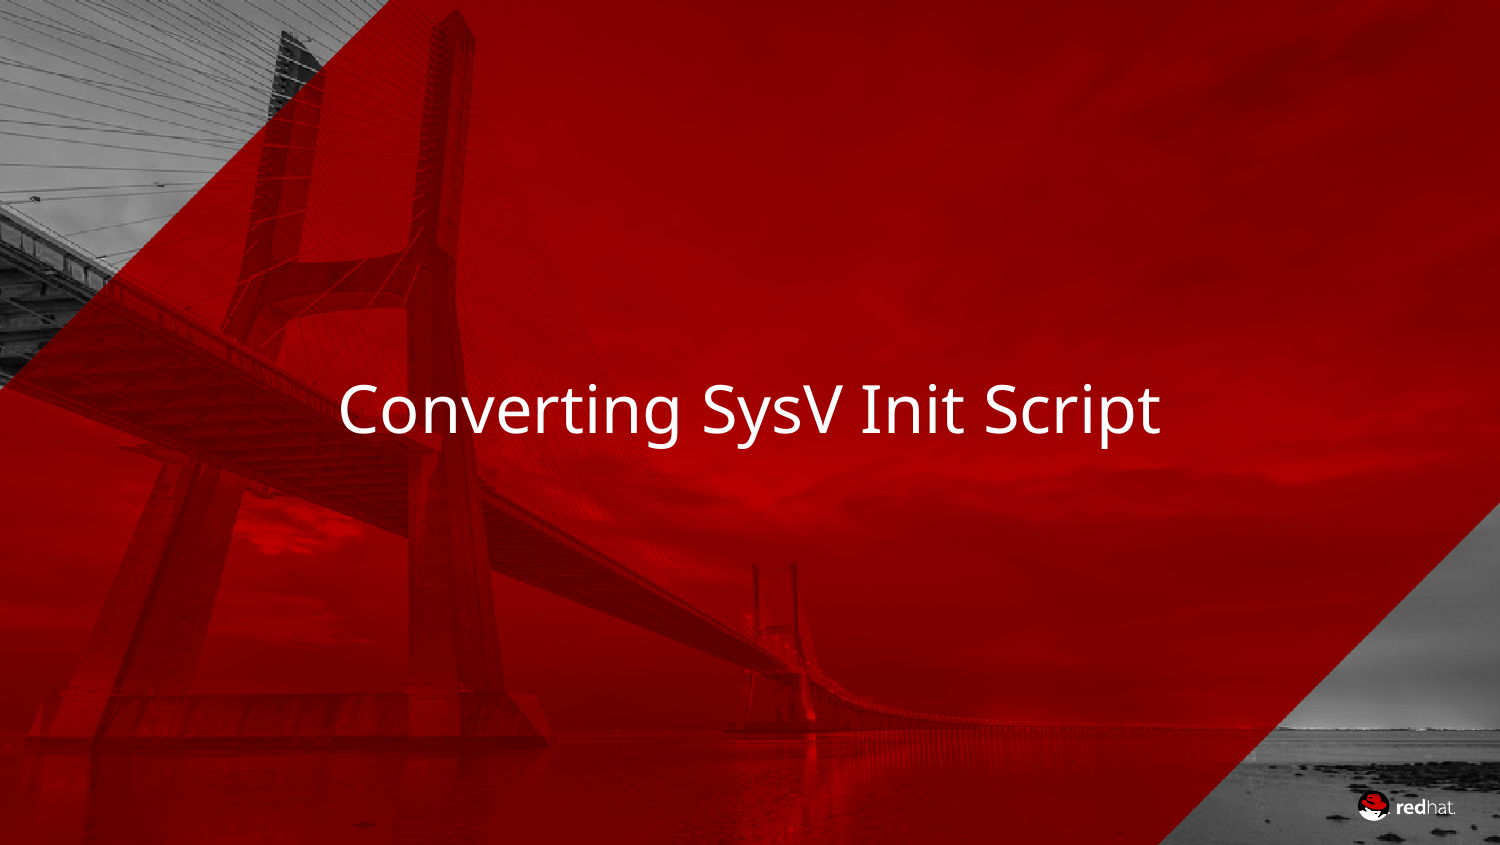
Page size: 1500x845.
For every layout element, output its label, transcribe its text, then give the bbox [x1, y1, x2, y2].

picture [0, 0, 1500, 845]
title Converting SysV Init Script [112, 330, 1388, 486]
